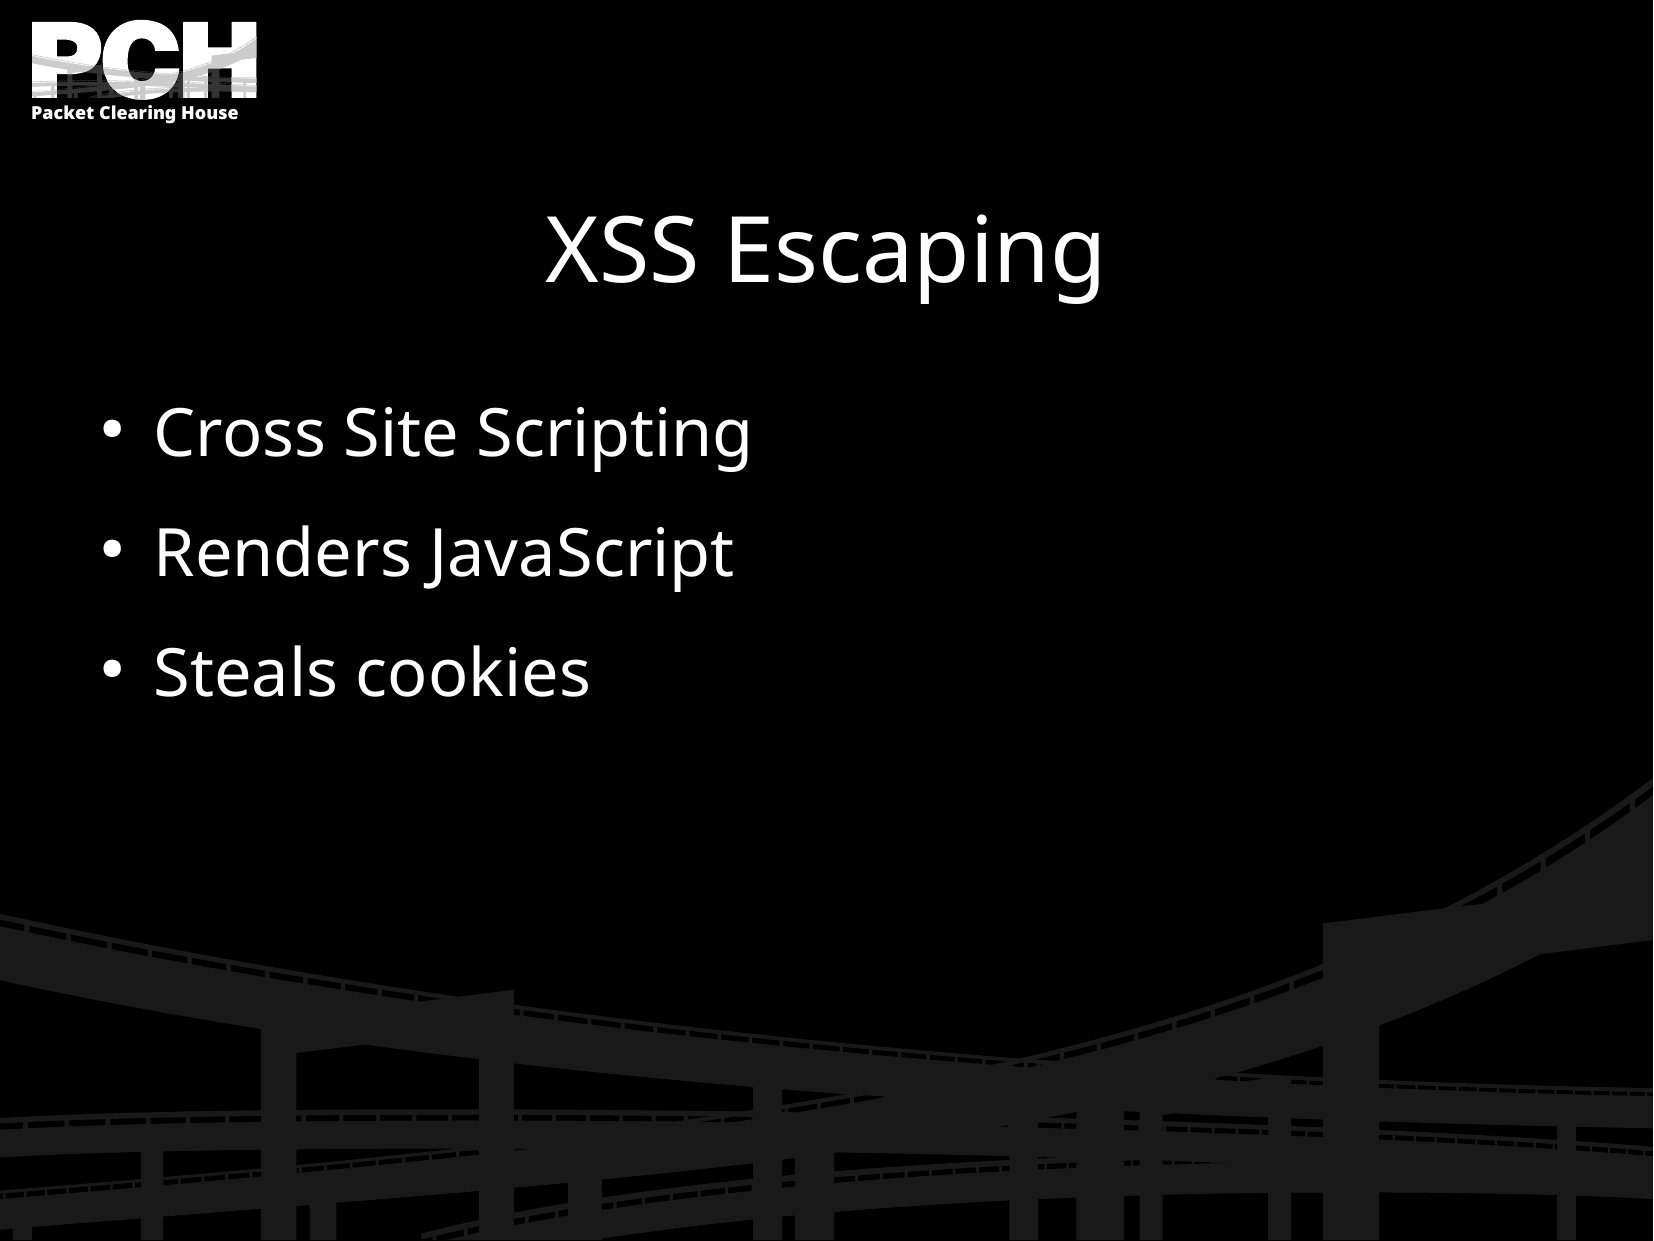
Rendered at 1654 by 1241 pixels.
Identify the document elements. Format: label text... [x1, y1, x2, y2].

title XSS Escaping [82, 143, 1571, 352]
list Cross Site Scripting Renders JavaScript Steals cookies [82, 384, 1571, 1105]
